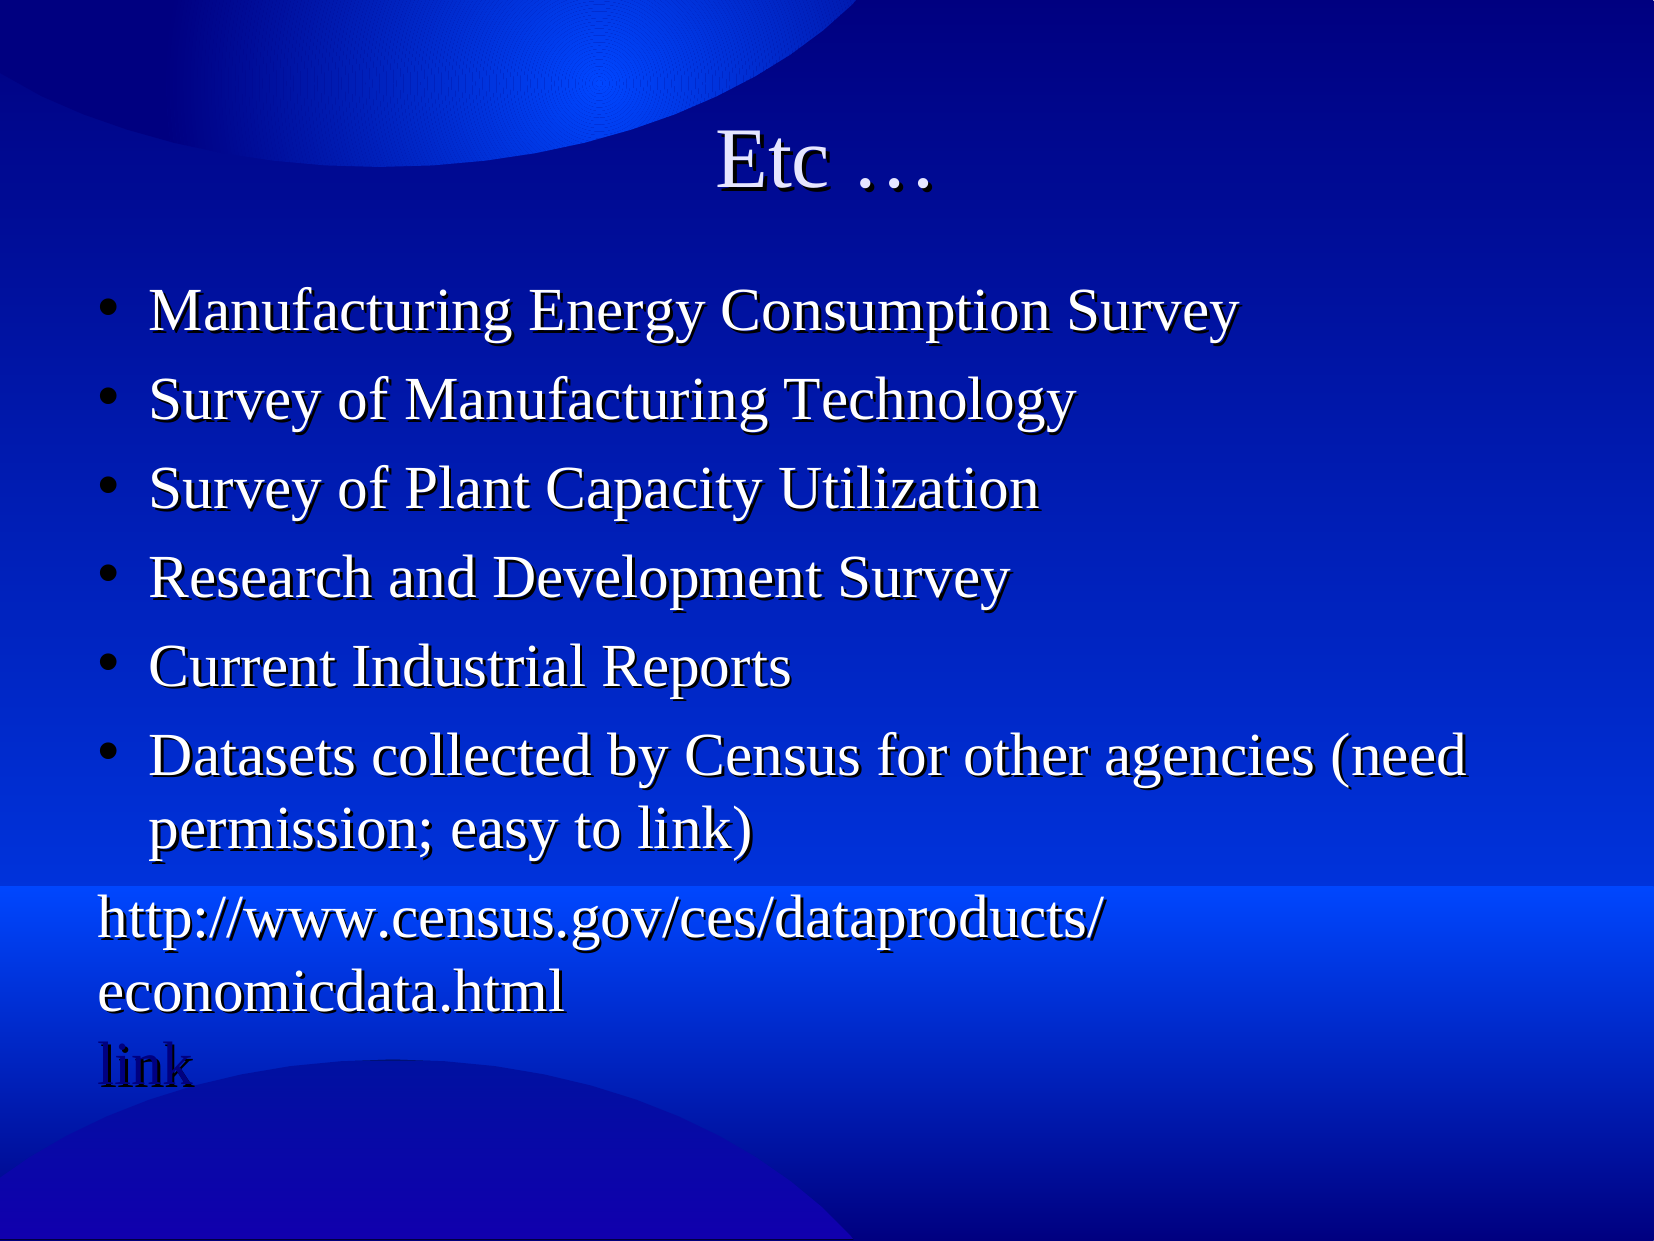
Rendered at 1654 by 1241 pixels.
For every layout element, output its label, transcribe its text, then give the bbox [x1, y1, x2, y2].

title Etc … [82, 49, 1571, 257]
list Manufacturing Energy Consumption Survey Survey of Manufacturing Technology Survey of Plant Capacity Utilization Research and Development Survey Current Industrial Reports Datasets collected by Census for other agencies (need permission; easy to link) http://www.census.gov/ces/dataproducts/economicdata.html link [82, 261, 1571, 1108]
